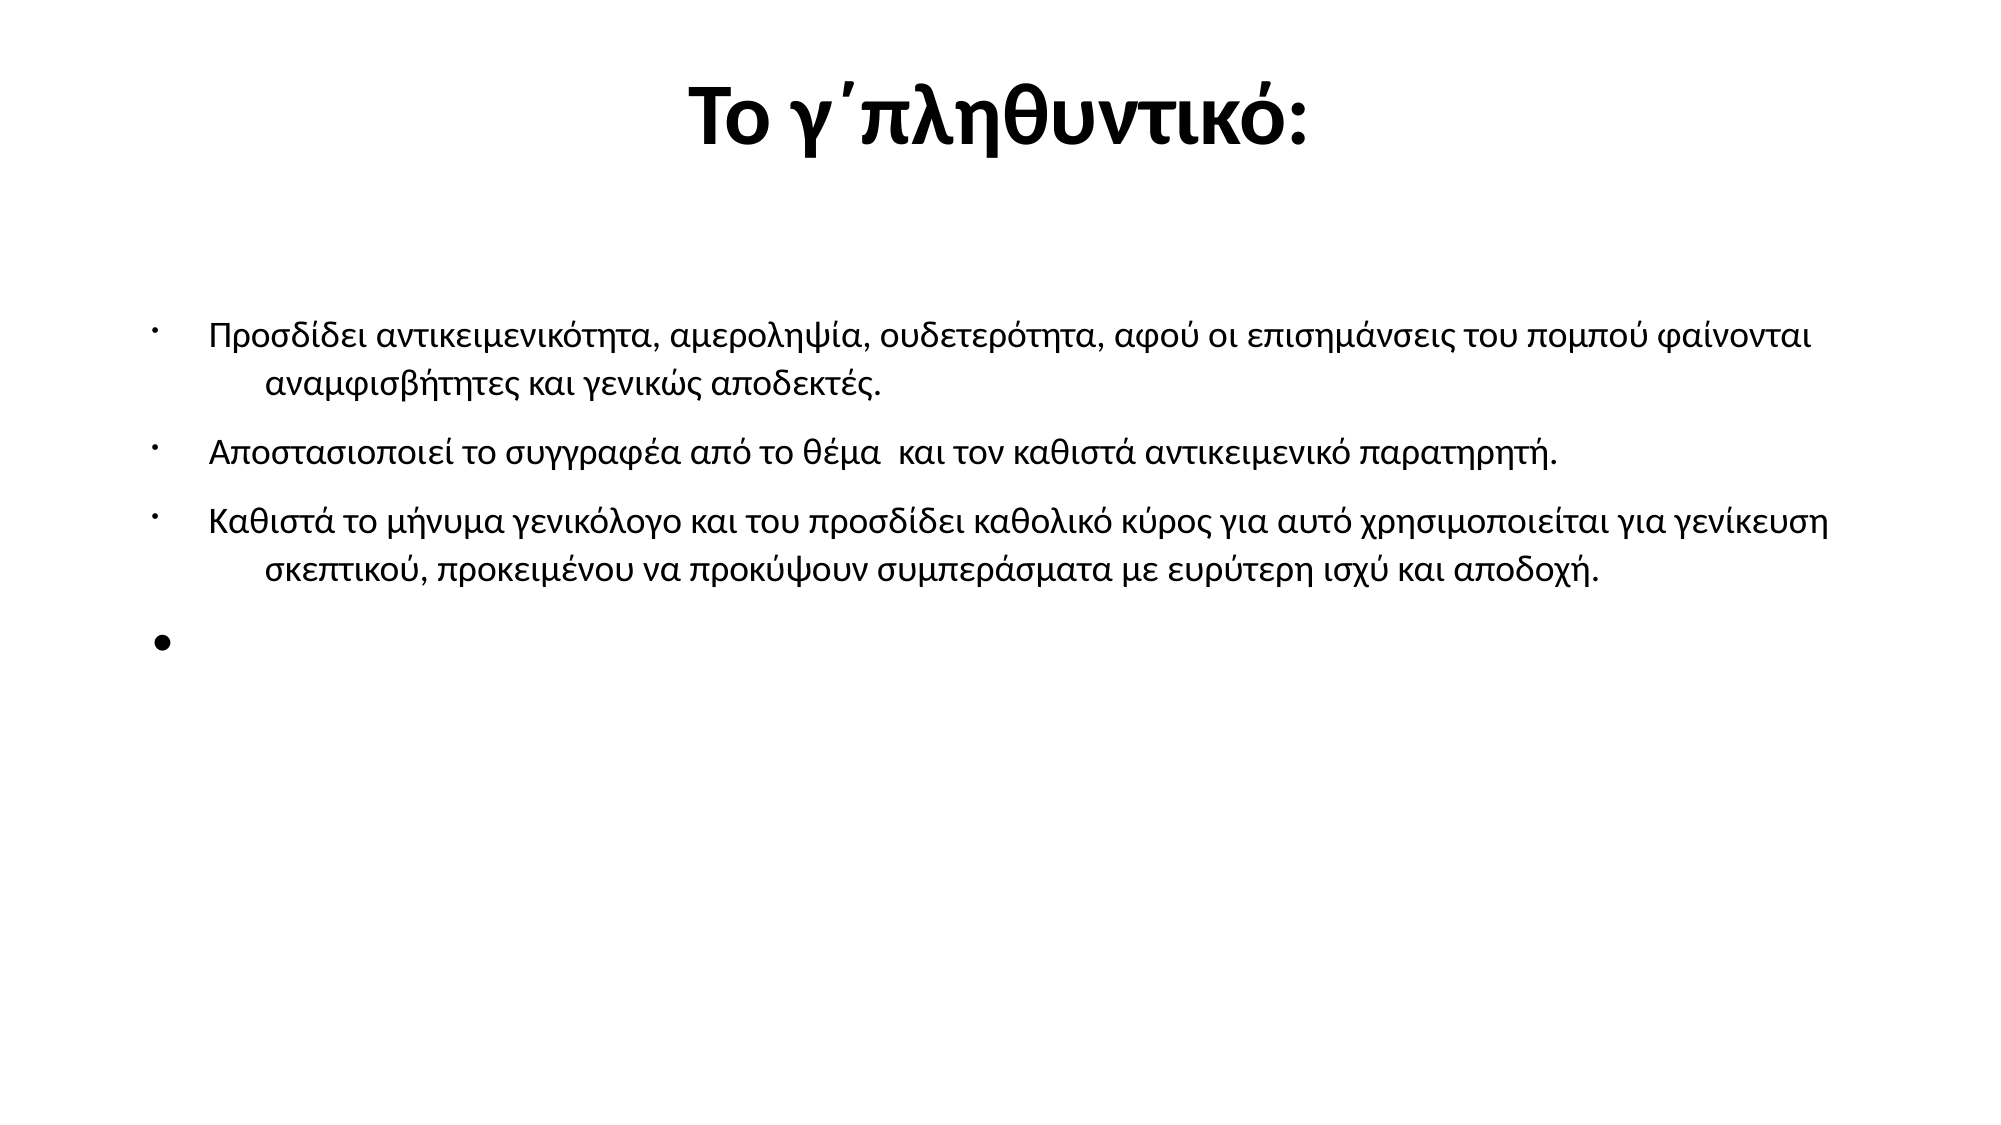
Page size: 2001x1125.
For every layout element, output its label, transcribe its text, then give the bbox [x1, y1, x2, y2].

list Προσδίδει αντικειμενικότητα, αμεροληψία, ουδετερότητα, αφού οι επισημάνσεις του πομπού φαίνονται αναμφισβήτητες και γενικώς αποδεκτές. Αποστασιοποι­εί το συγγραφέα από το θέμα και τον καθιστά αντικειμενικό παρατηρητή. Καθιστά το μήνυμα γενικόλογο και του προσδίδει καθολικό κύρος για αυτό χρησιμοποιείται για γενίκευση σκεπτικού, προκειμένου να προκύψουν συμπεράσματα με ευρύτερη ισχύ και αποδοχή. [137, 299, 1863, 1014]
title Το γ΄πληθυντικό: [137, 59, 1863, 278]
